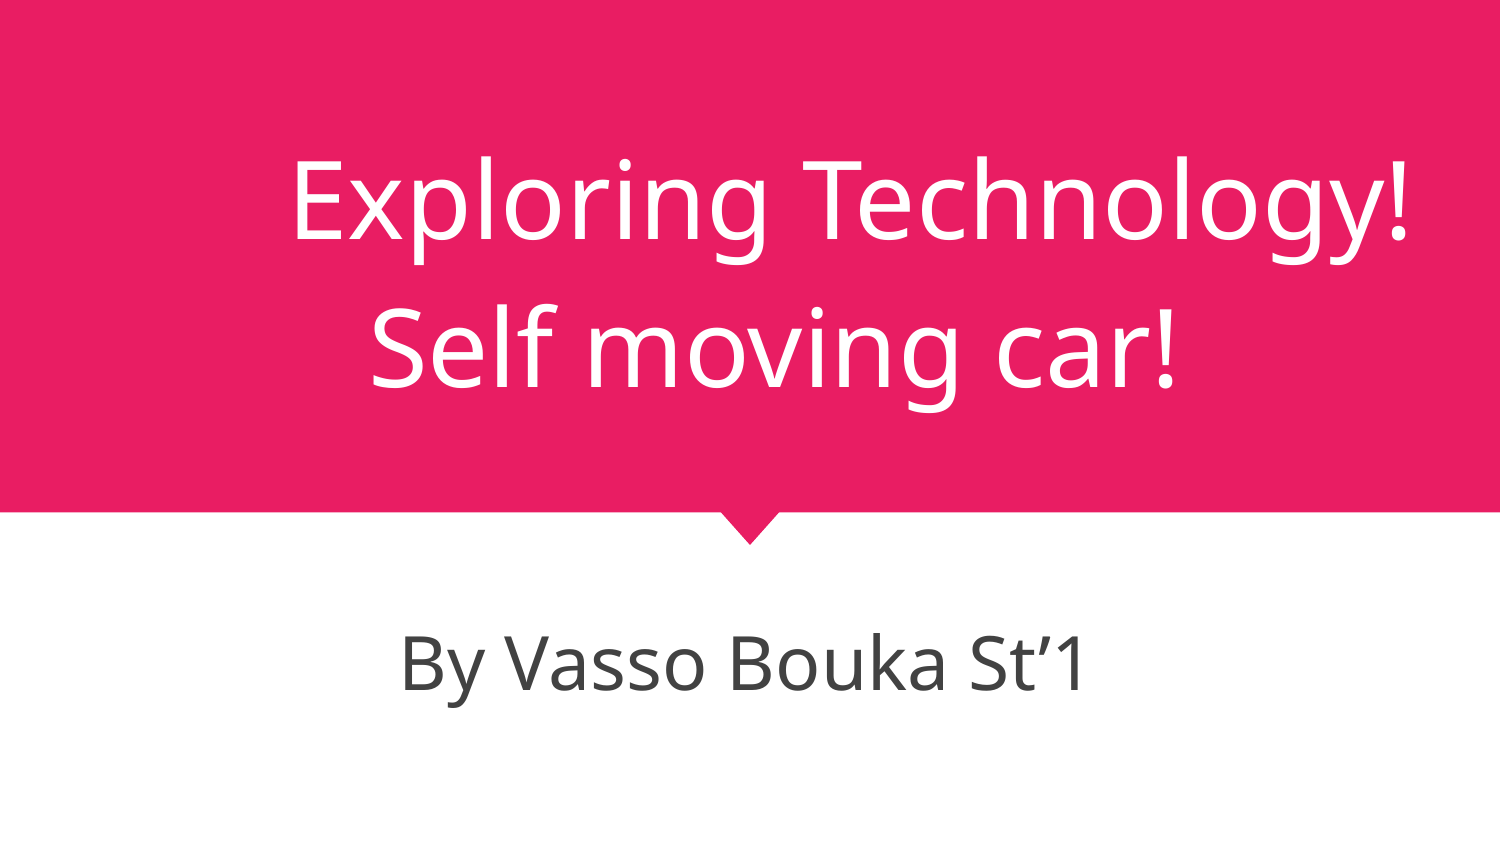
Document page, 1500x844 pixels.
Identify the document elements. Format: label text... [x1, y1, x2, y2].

title Exploring Technology! Self moving car! [70, 88, 1430, 435]
subtitle By Vasso Bouka St’1 [67, 557, 1427, 765]
